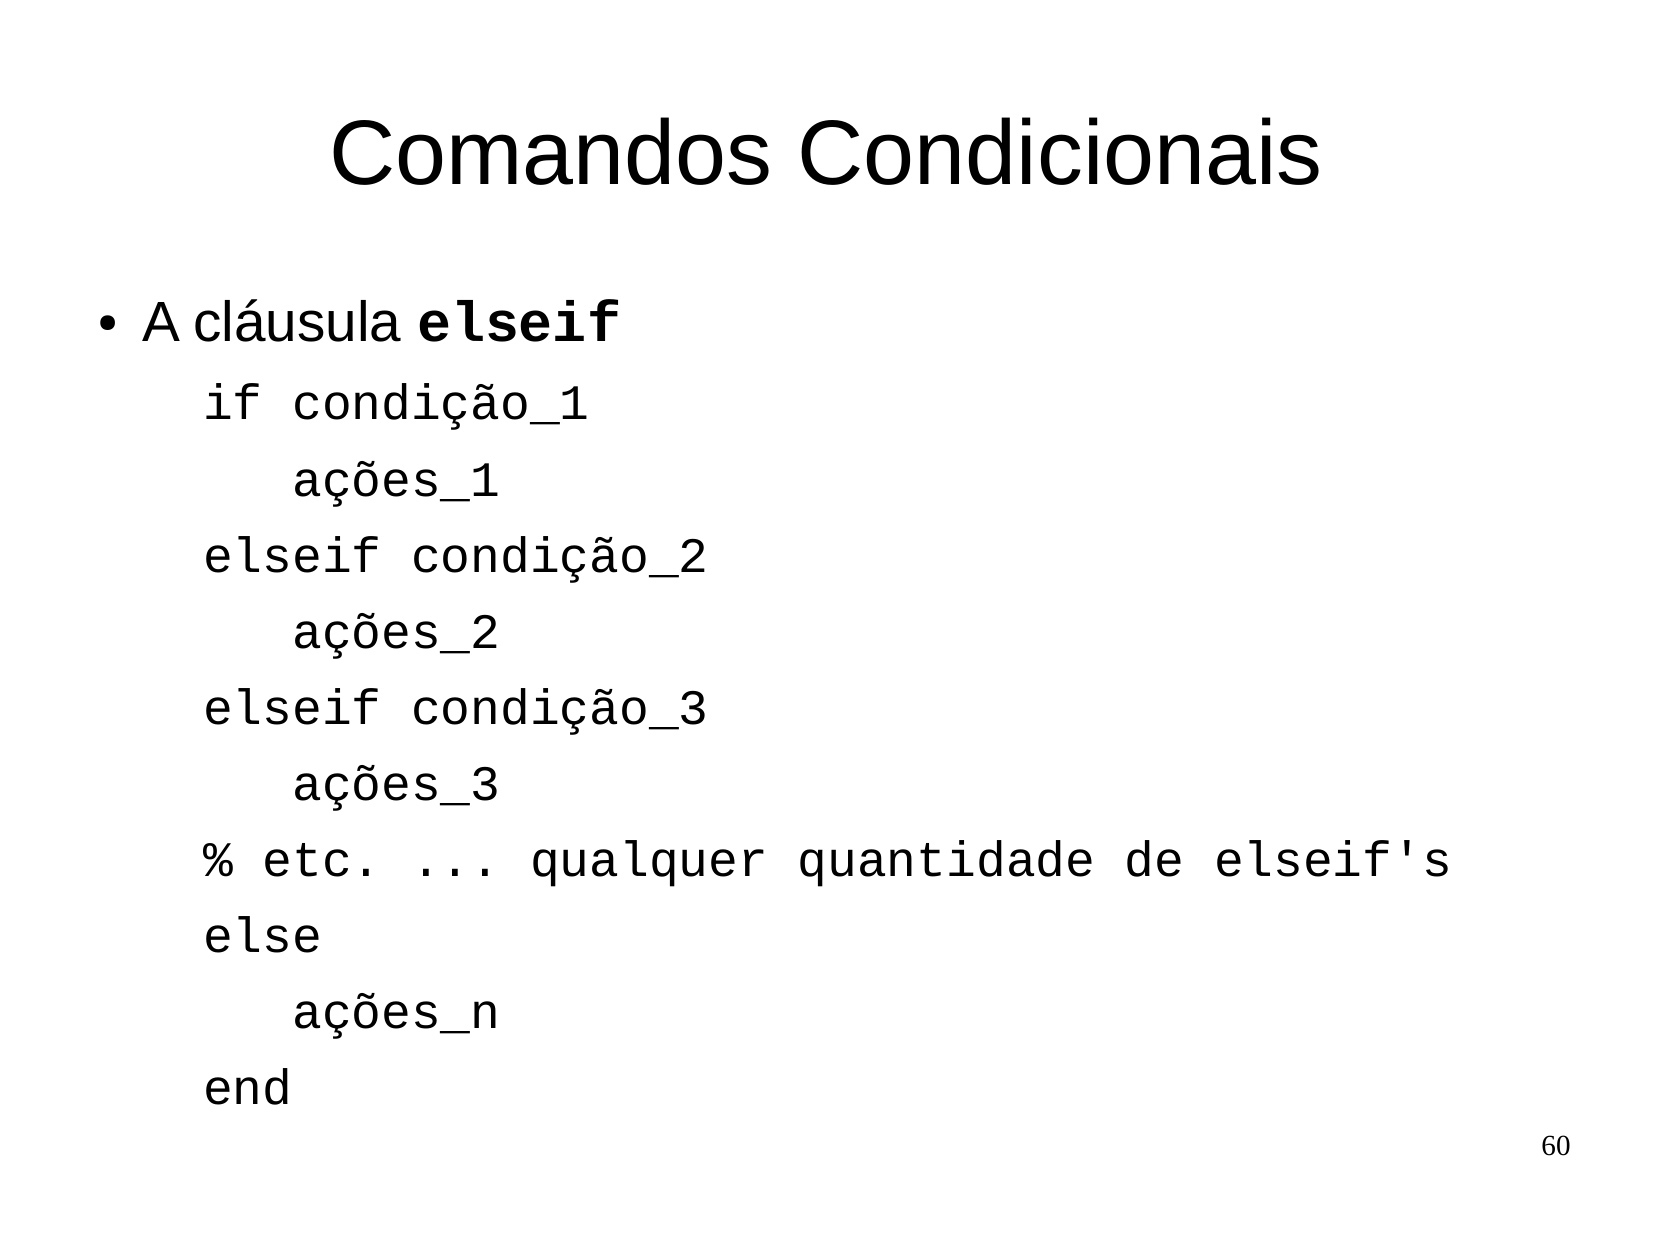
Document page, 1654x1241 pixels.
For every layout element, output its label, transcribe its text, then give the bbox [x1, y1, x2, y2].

title Comandos Condicionais [82, 49, 1571, 257]
list A cláusula elseif if condição_1 ações_1 elseif condição_2 ações_2 elseif condição_3 ações_3 % etc. ... qualquer quantidade de elseif's else ações_n end [82, 290, 1571, 1123]
